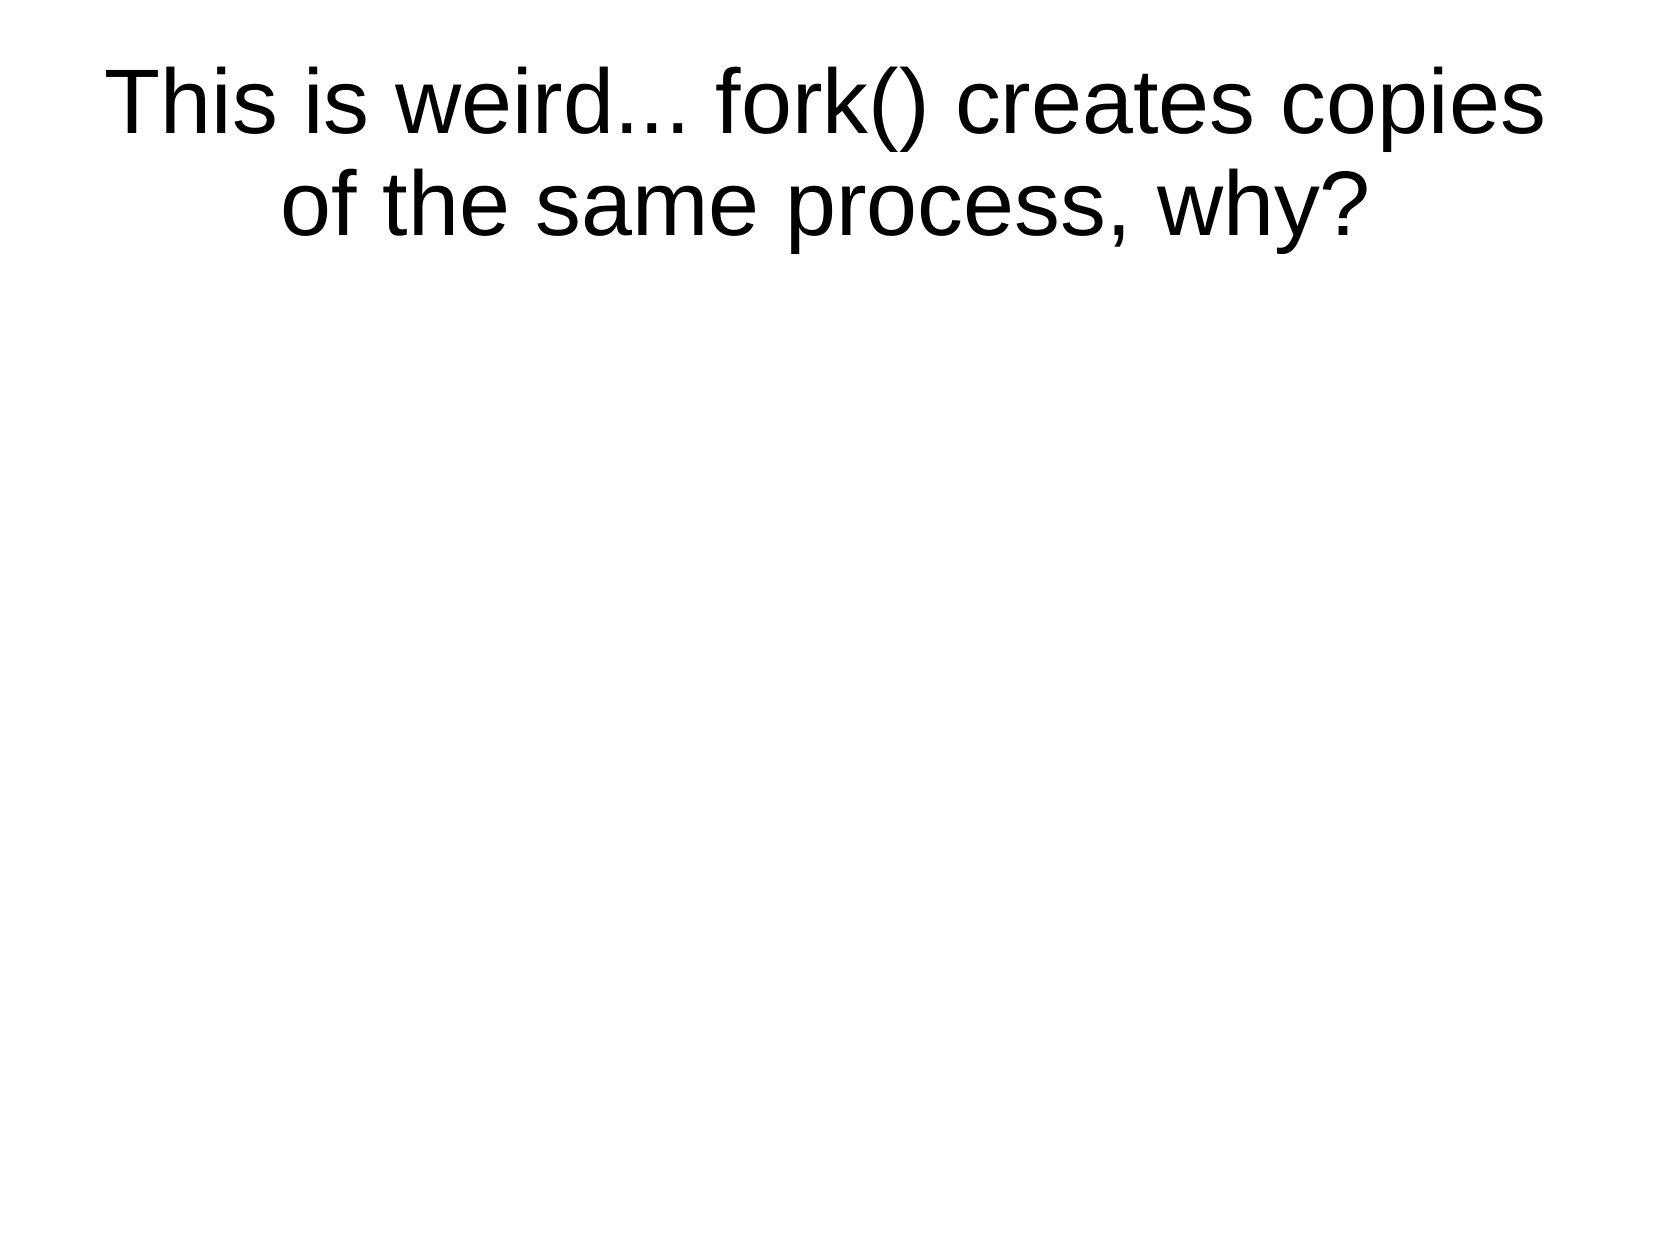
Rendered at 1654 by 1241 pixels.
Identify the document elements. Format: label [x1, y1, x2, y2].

subtitle [82, 49, 1571, 1010]
